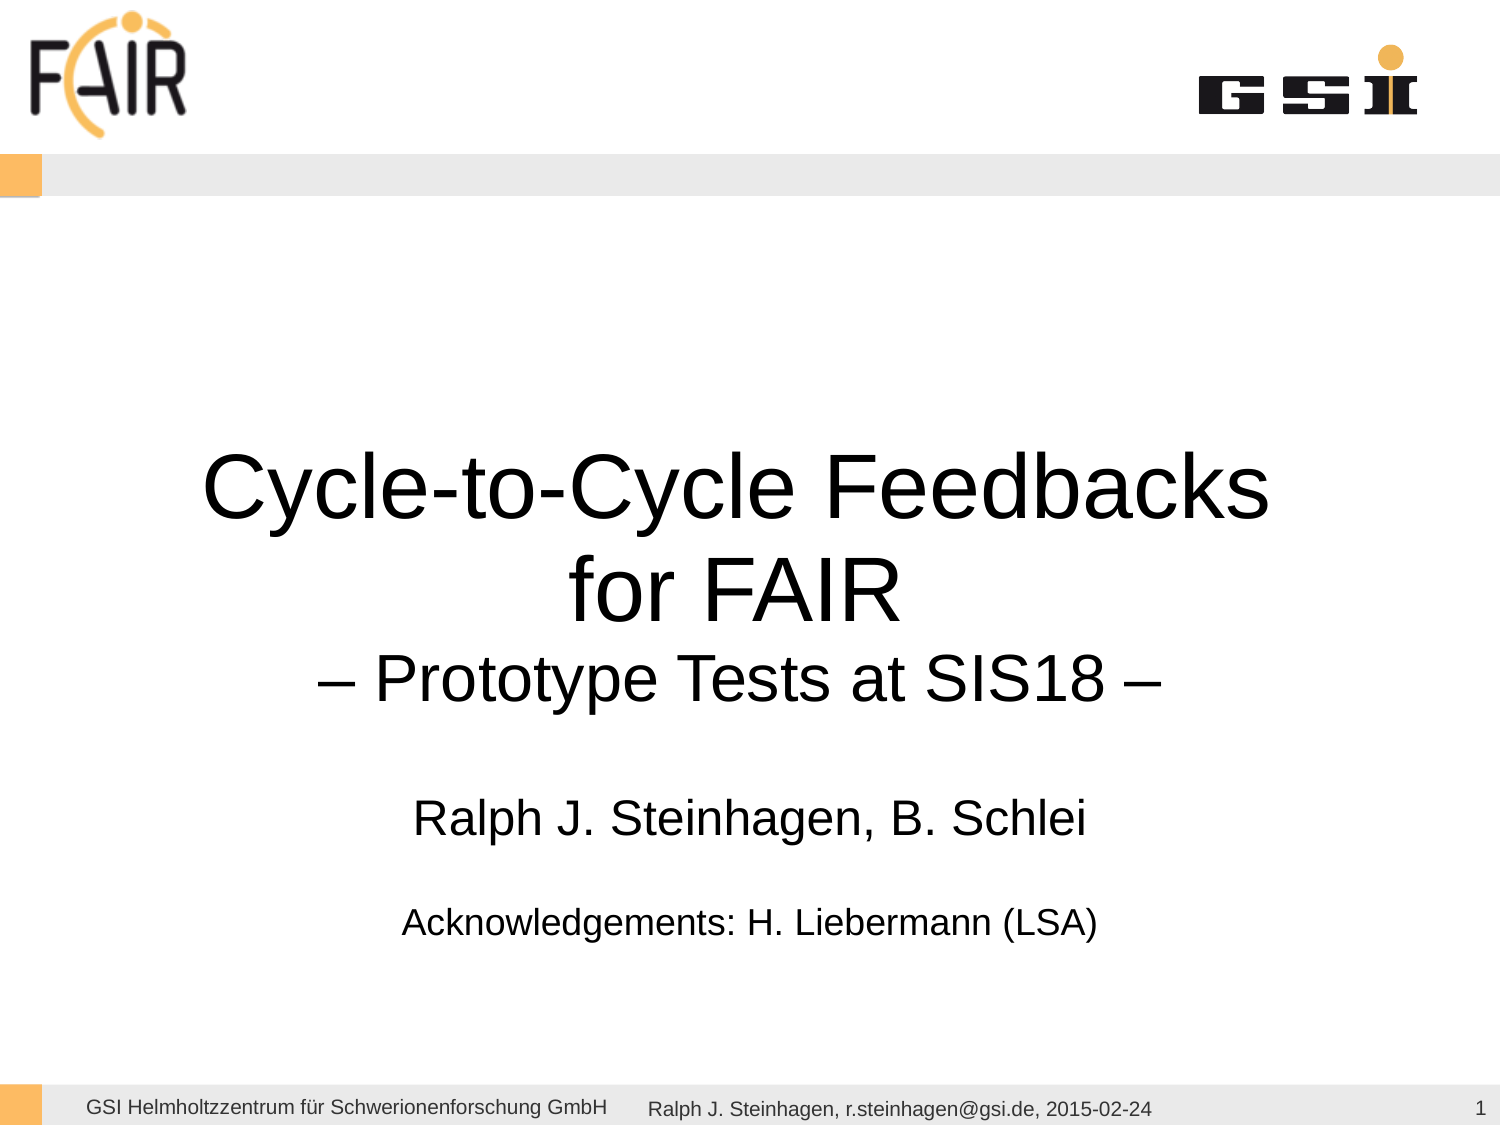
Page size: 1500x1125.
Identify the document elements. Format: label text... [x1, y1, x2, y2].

picture [30, 9, 187, 141]
subtitle Cycle-to-Cycle Feedbacks for FAIR – Prototype Tests at SIS18 – Ralph J. Steinhagen, B. Schlei Acknowledgements: H. Liebermann (LSA) [75, 226, 1425, 1050]
picture [1197, 42, 1419, 117]
